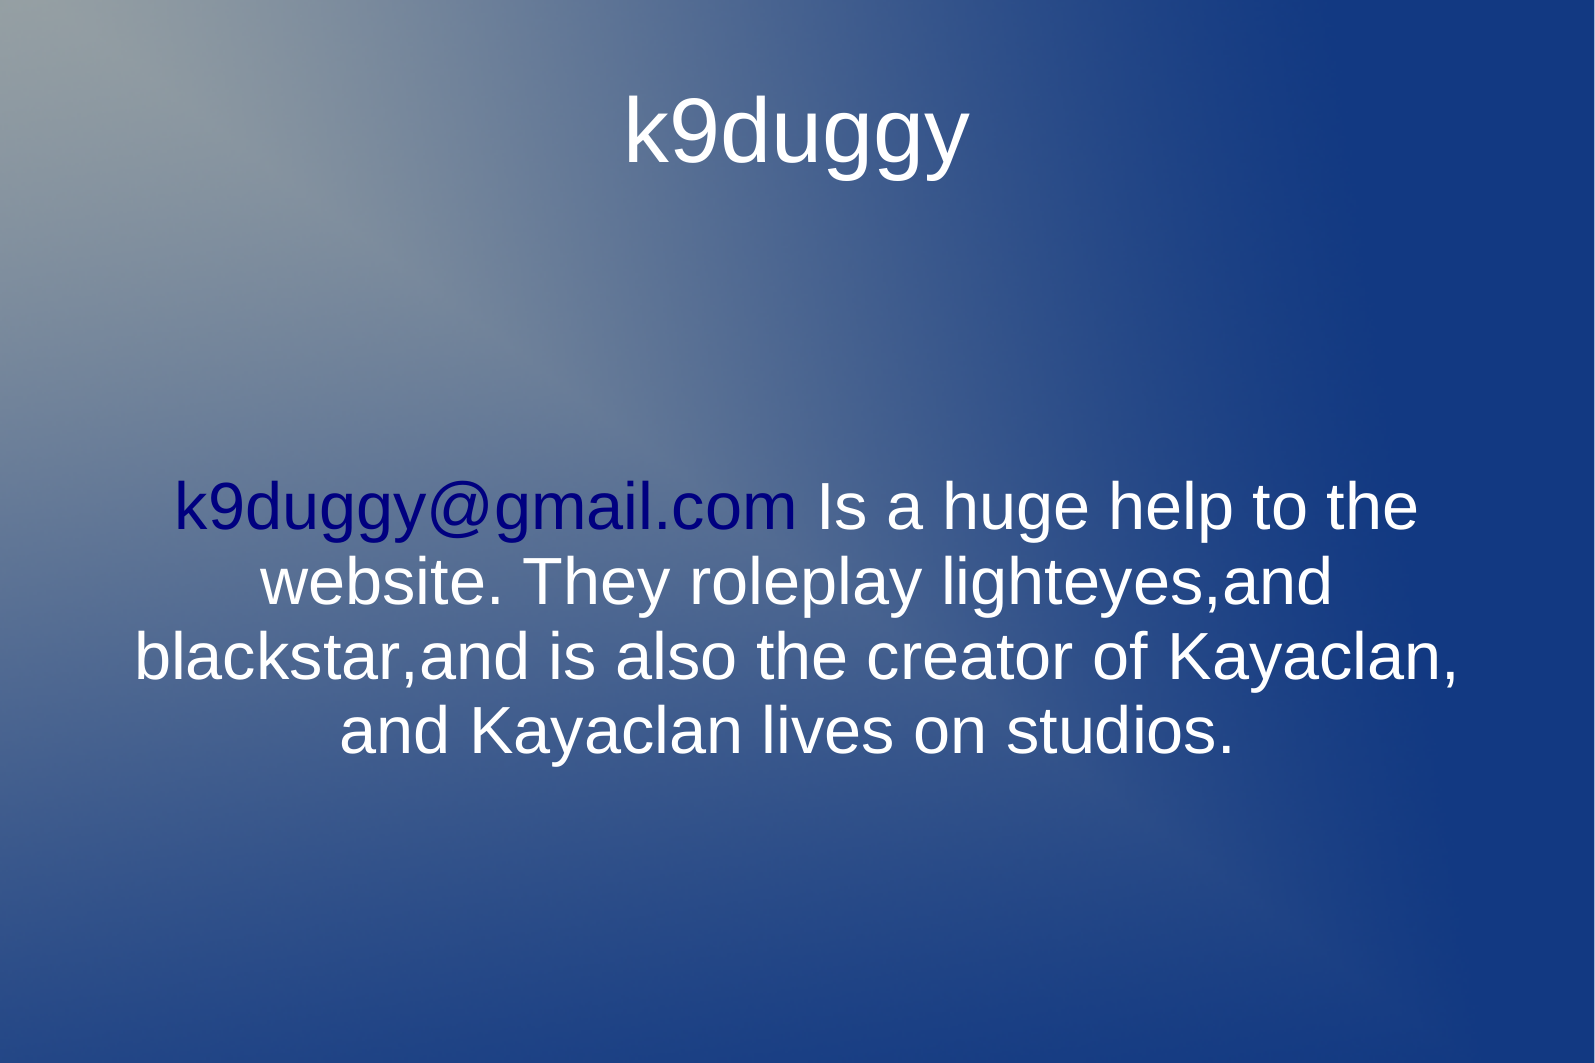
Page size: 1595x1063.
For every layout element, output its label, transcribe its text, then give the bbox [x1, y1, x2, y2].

subtitle k9duggy@gmail.com Is a huge help to the website. They roleplay lighteyes,and blackstar,and is also the creator of Kayaclan, and Kayaclan lives on studios. [79, 256, 1515, 982]
title k9duggy [79, 49, 1515, 213]
picture [0, 0, 1595, 1063]
